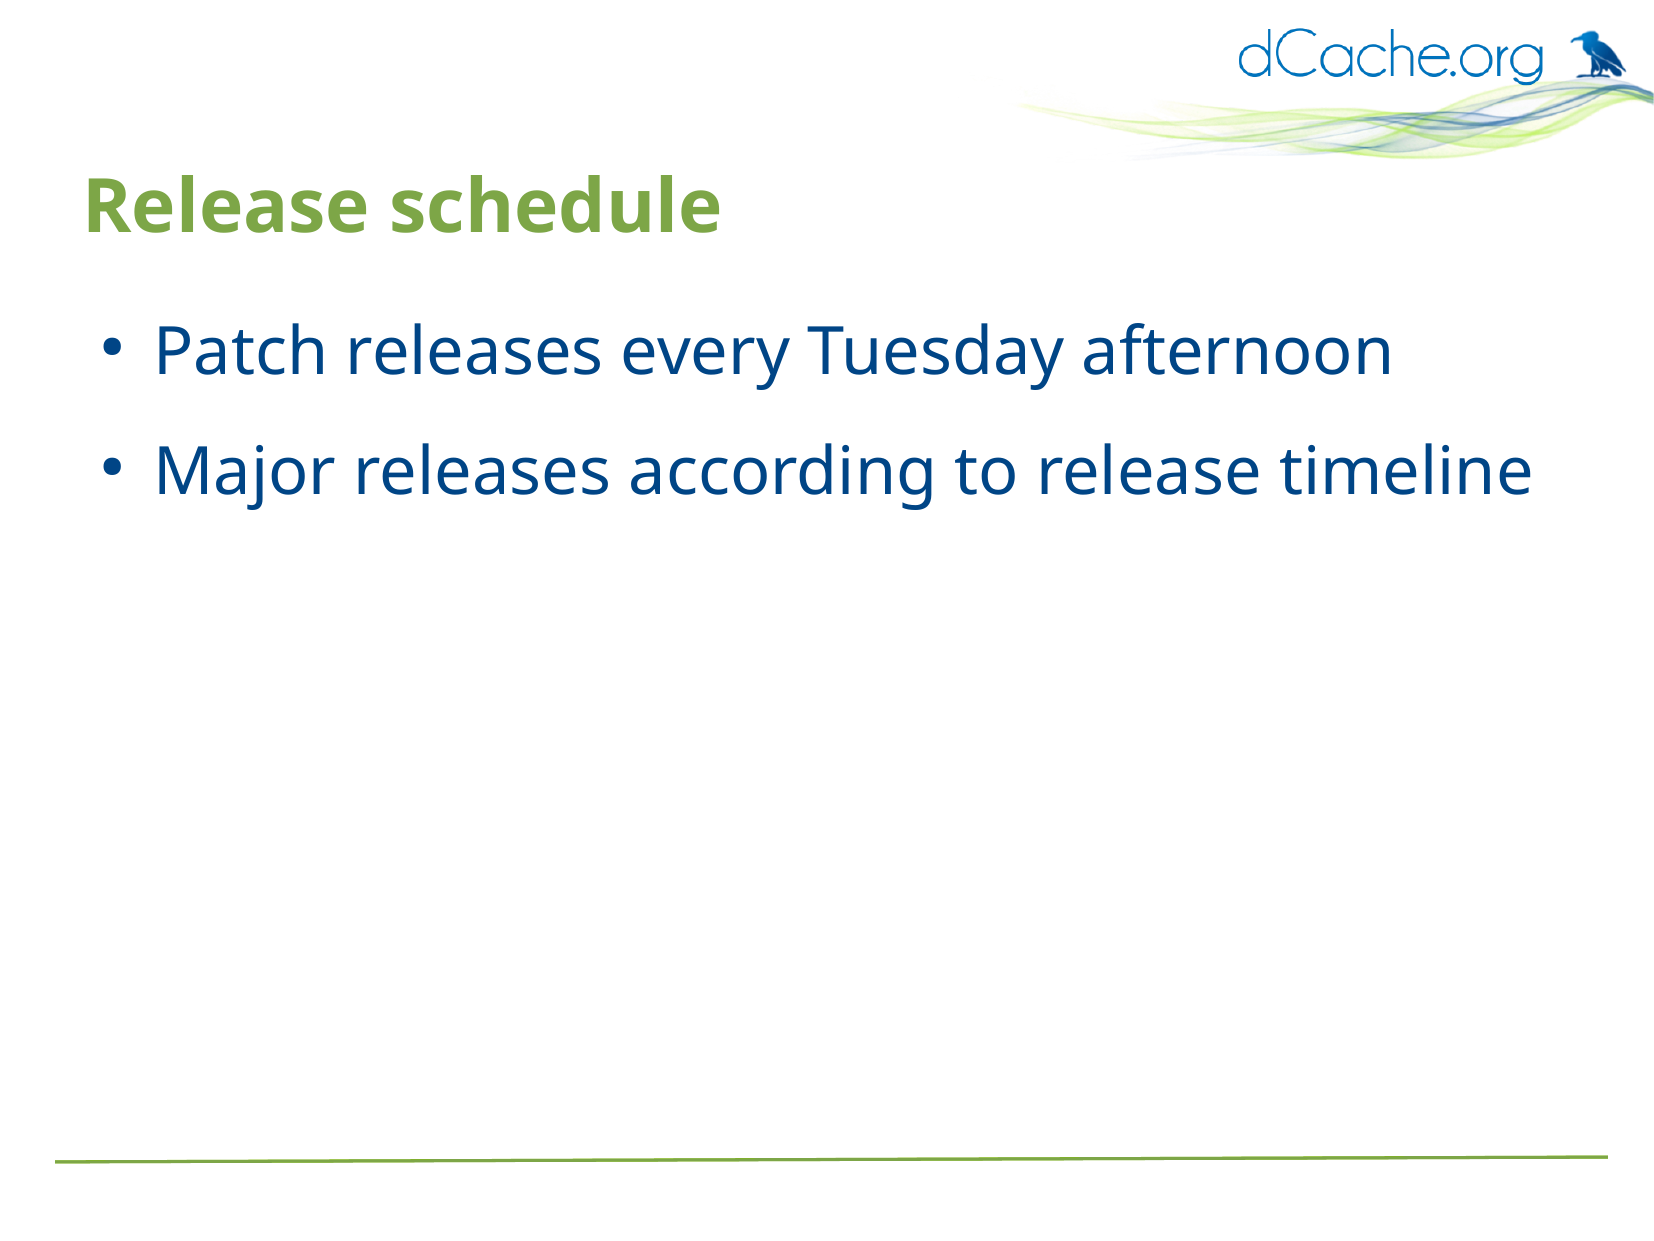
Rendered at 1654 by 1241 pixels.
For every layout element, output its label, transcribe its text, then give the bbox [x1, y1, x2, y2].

picture [956, 16, 1654, 169]
title Release schedule [82, 156, 1605, 251]
list Patch releases every Tuesday afternoon Major releases according to release timeline [82, 302, 1571, 1023]
